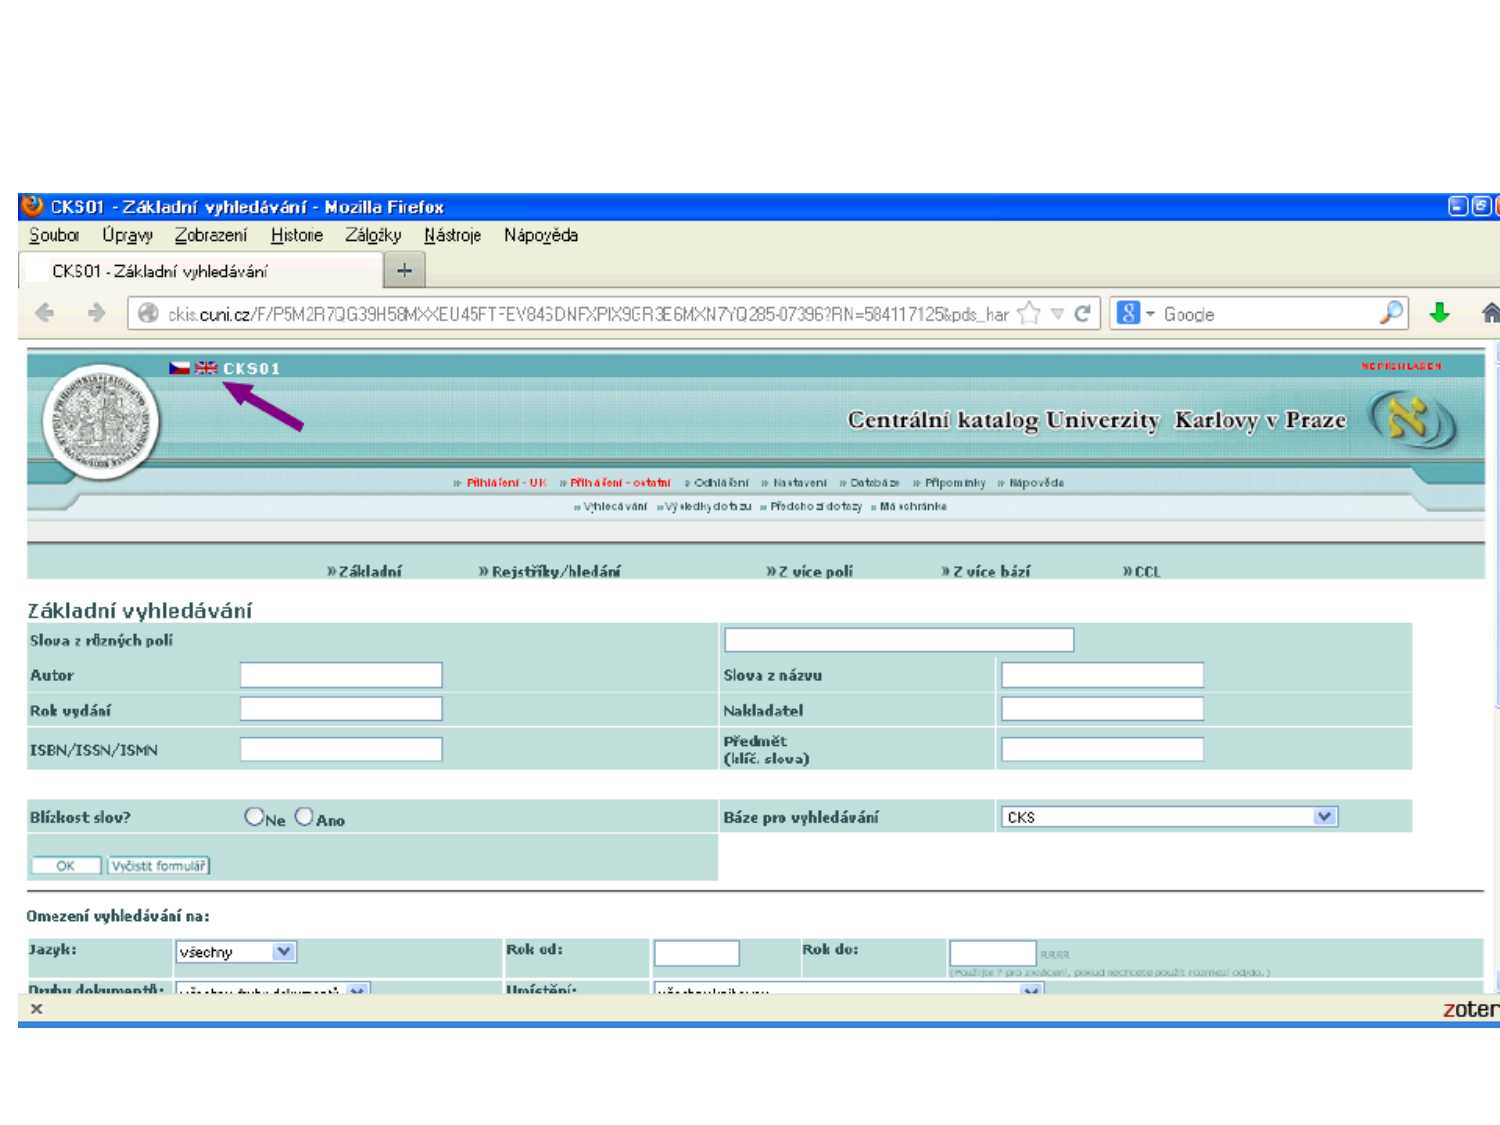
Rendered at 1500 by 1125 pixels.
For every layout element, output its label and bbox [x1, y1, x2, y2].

picture [18, 193, 1500, 1028]
